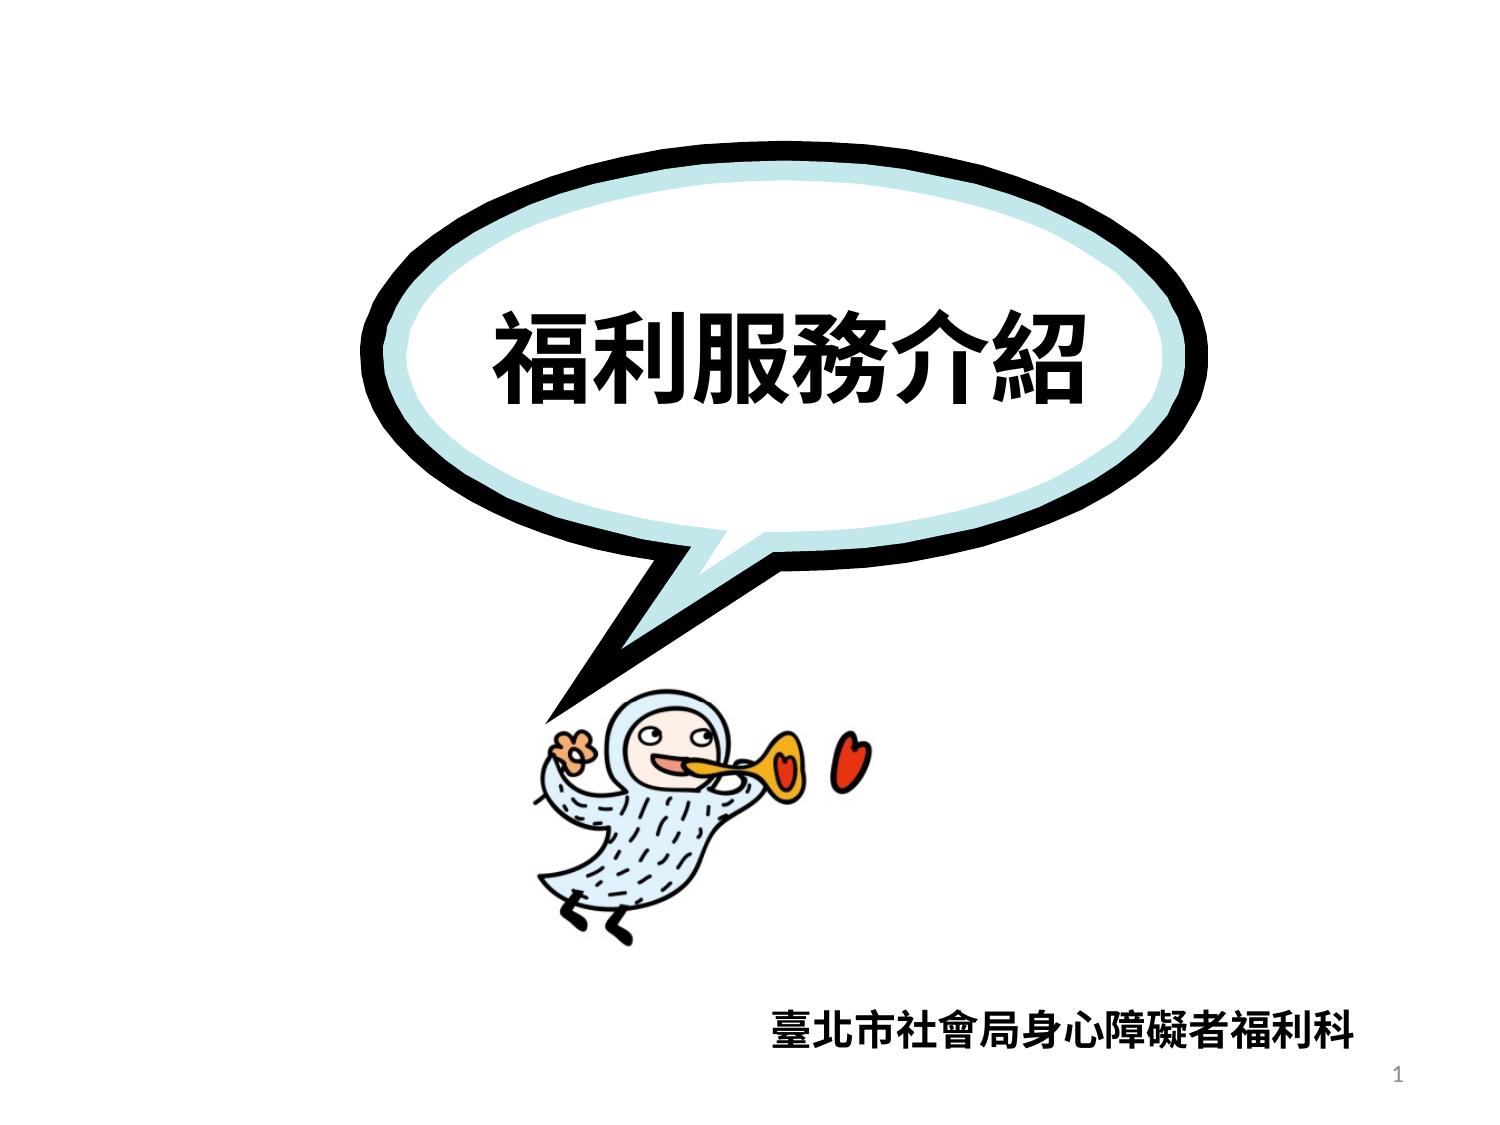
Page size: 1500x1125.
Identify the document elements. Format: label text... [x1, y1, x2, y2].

title 福利服務介紹 [442, 302, 1140, 409]
picture [357, 138, 1211, 948]
text_box 臺北市社會局身心障礙者福利科 [750, 975, 1376, 1083]
slide_number <編號> [1068, 1042, 1419, 1103]
